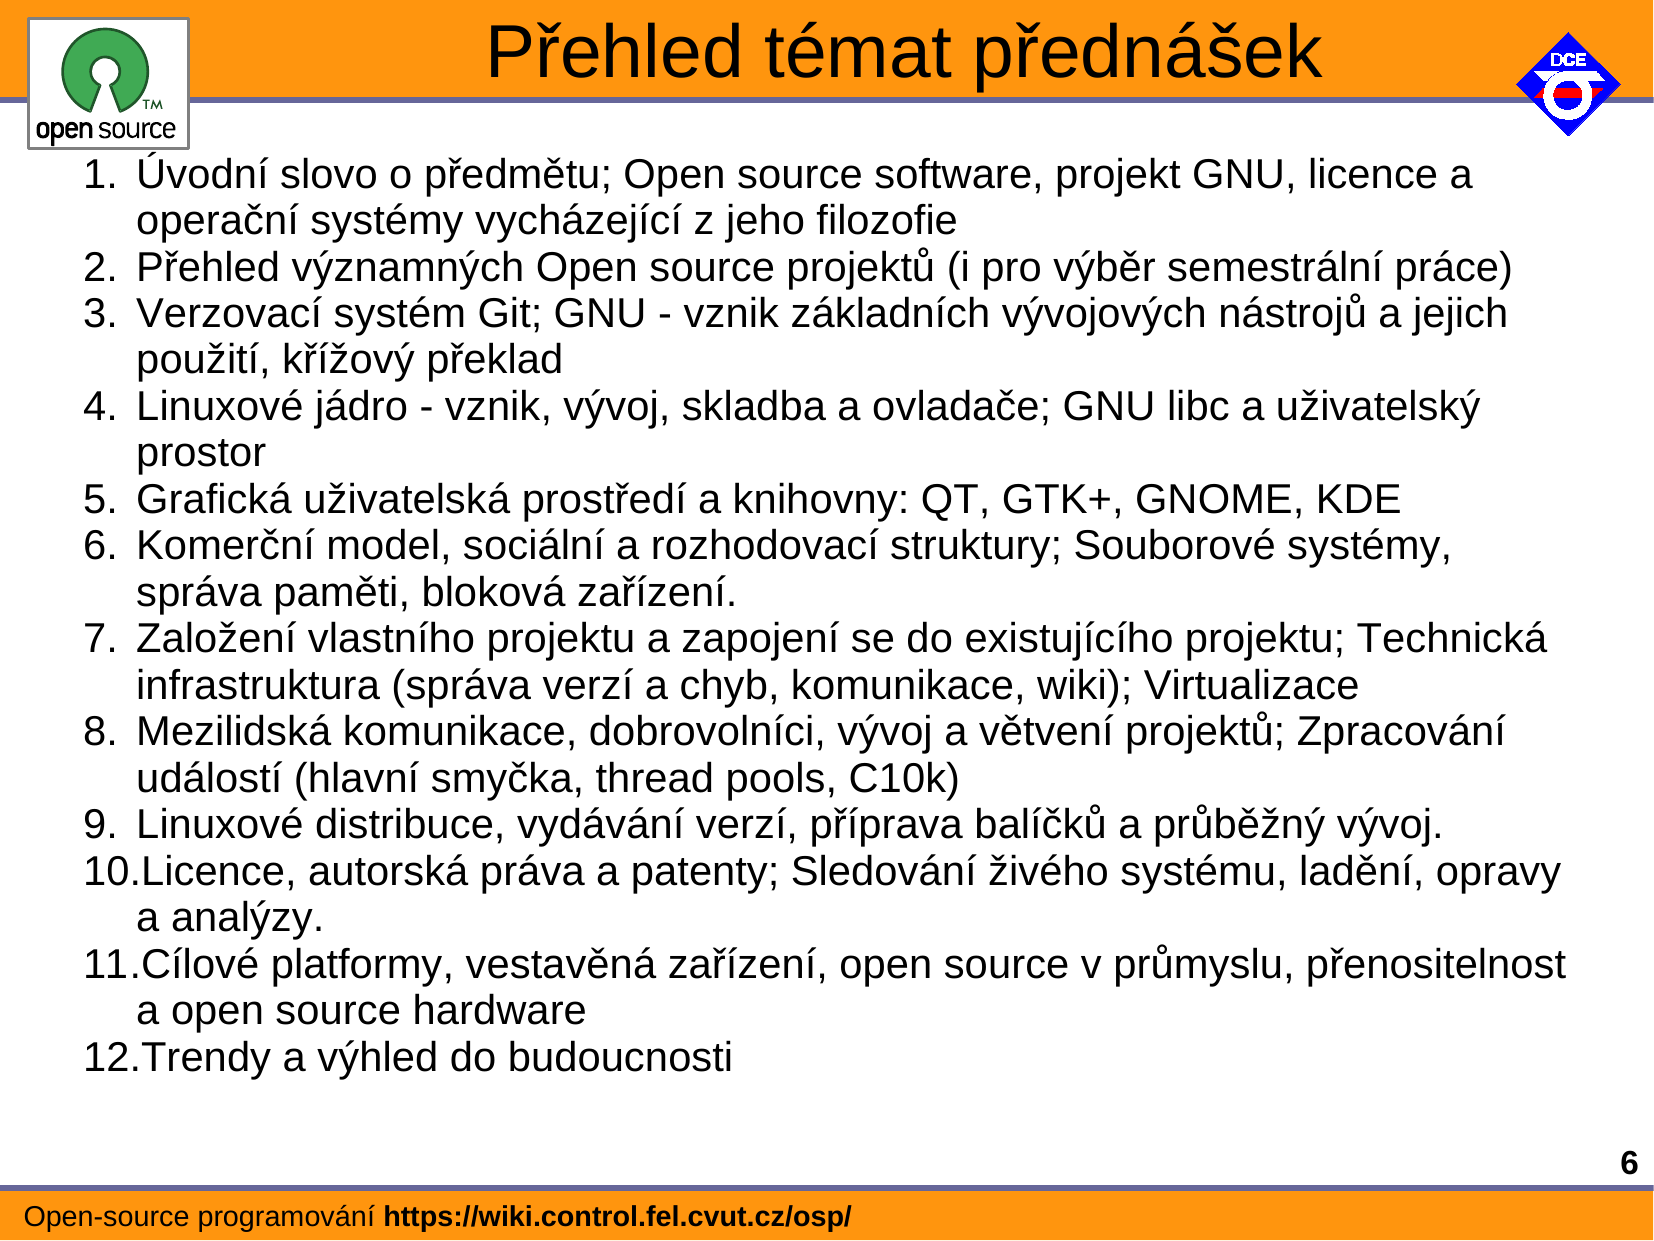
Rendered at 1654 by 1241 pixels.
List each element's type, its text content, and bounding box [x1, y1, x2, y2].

list Úvodní slovo o předmětu; Open source software, projekt GNU, licence a operační systémy vycházející z jeho filozofie Přehled významných Open source projektů (i pro výběr semestrální práce) Verzovací systém Git; GNU - vznik základních vývojových nástrojů a jejich použití, křížový překlad Linuxové jádro - vznik, vývoj, skladba a ovladače; GNU libc a uživatelský prostor Grafická uživatelská prostředí a knihovny: QT, GTK+, GNOME, KDE Komerční model, sociální a rozhodovací struktury; Souborové systémy, správa paměti, bloková zařízení. Založení vlastního projektu a zapojení se do existujícího projektu; Technická infrastruktura (správa verzí a chyb, komunikace, wiki); Virtualizace Mezilidská komunikace, dobrovolníci, vývoj a větvení projektů; Zpracování událostí (hlavní smyčka, thread pools, C10k) Linuxové distribuce, vydávání verzí, příprava balíčků a průběžný vývoj. Licence, autorská práva a patenty; Sledování živého systému, ladění, opravy a analýzy. Cílové platformy, vestavěná zařízení, open source v průmyslu, přenositelnost a open source hardware Trendy a výhled do budoucnosti [65, 150, 1589, 1241]
title Přehled témat přednášek [178, 5, 1631, 97]
